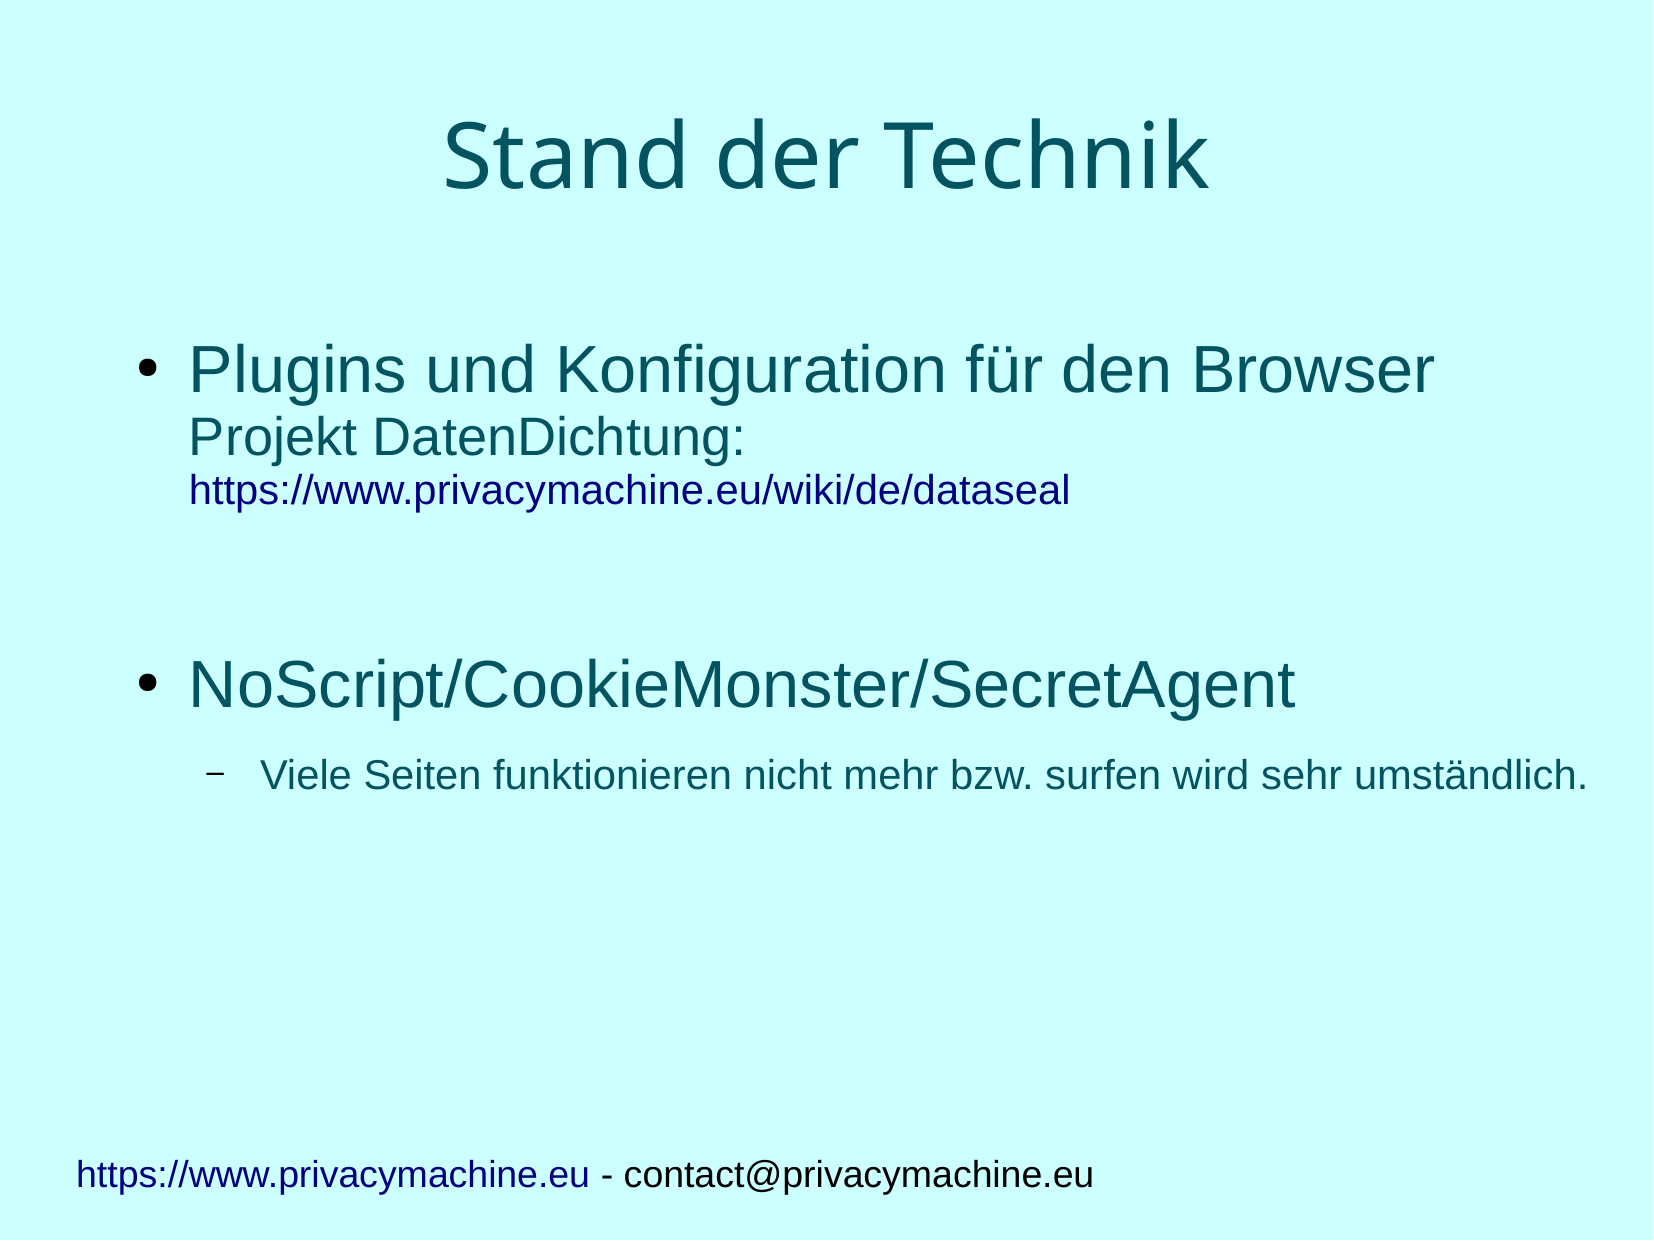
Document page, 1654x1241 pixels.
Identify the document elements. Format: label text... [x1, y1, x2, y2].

text_box https://www.privacymachine.eu - contact@privacymachine.eu [61, 1145, 1110, 1203]
title Stand der Technik [82, 49, 1571, 257]
list Plugins und Konfiguration für den Browser Projekt DatenDichtung:https://www.privacymachine.eu/wiki/de/dataseal NoScript/CookieMonster/SecretAgent Viele Seiten funktionieren nicht mehr bzw. surfen wird sehr umständlich. [118, 331, 1607, 1052]
